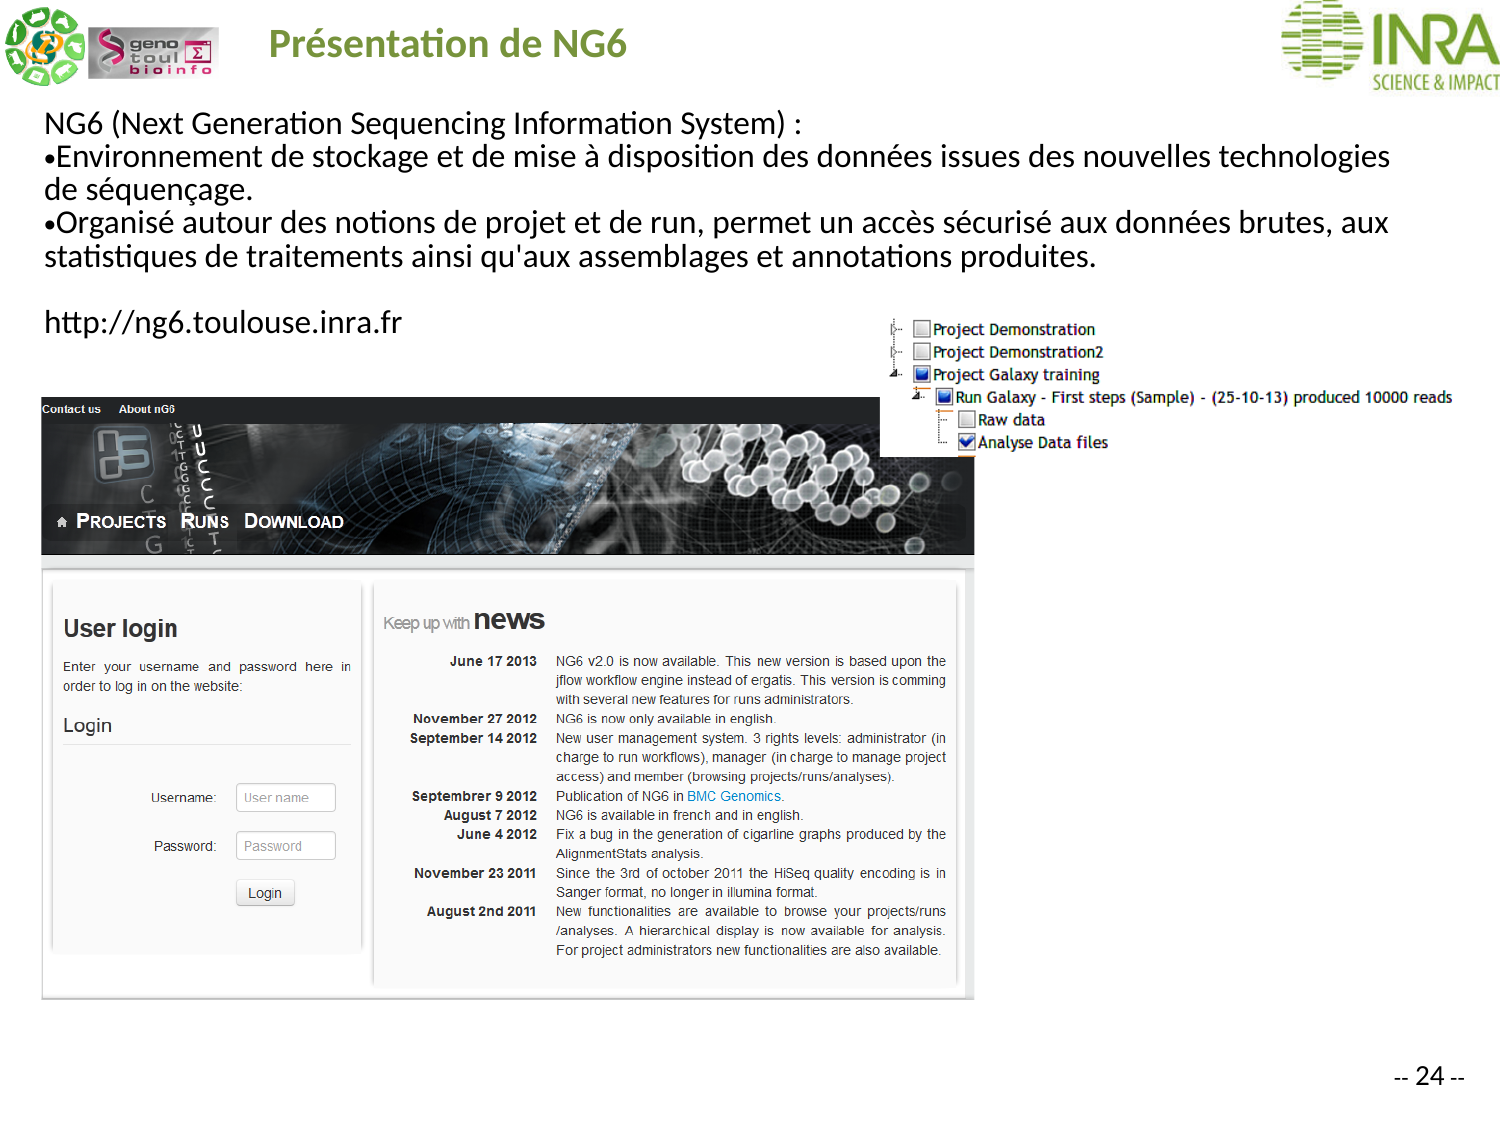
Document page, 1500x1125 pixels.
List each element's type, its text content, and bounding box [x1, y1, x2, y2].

picture [5, 7, 85, 86]
picture [1281, 0, 1500, 110]
picture [88, 27, 219, 79]
text_box Présentation de NG6 [253, 19, 1270, 86]
picture [41, 314, 1467, 1000]
text_box NG6 (Next Generation Sequencing Information System) : Environnement de stockage et de mise à disposition des données issues des nouvelles technologies de séquençage. Organisé autour des notions de projet et de run, permet un accès sécurisé aux données brutes, aux statistiques de traitements ainsi qu'aux assemblages et annotations produites. http://ng6.toulouse.inra.fr [29, 101, 1447, 1095]
